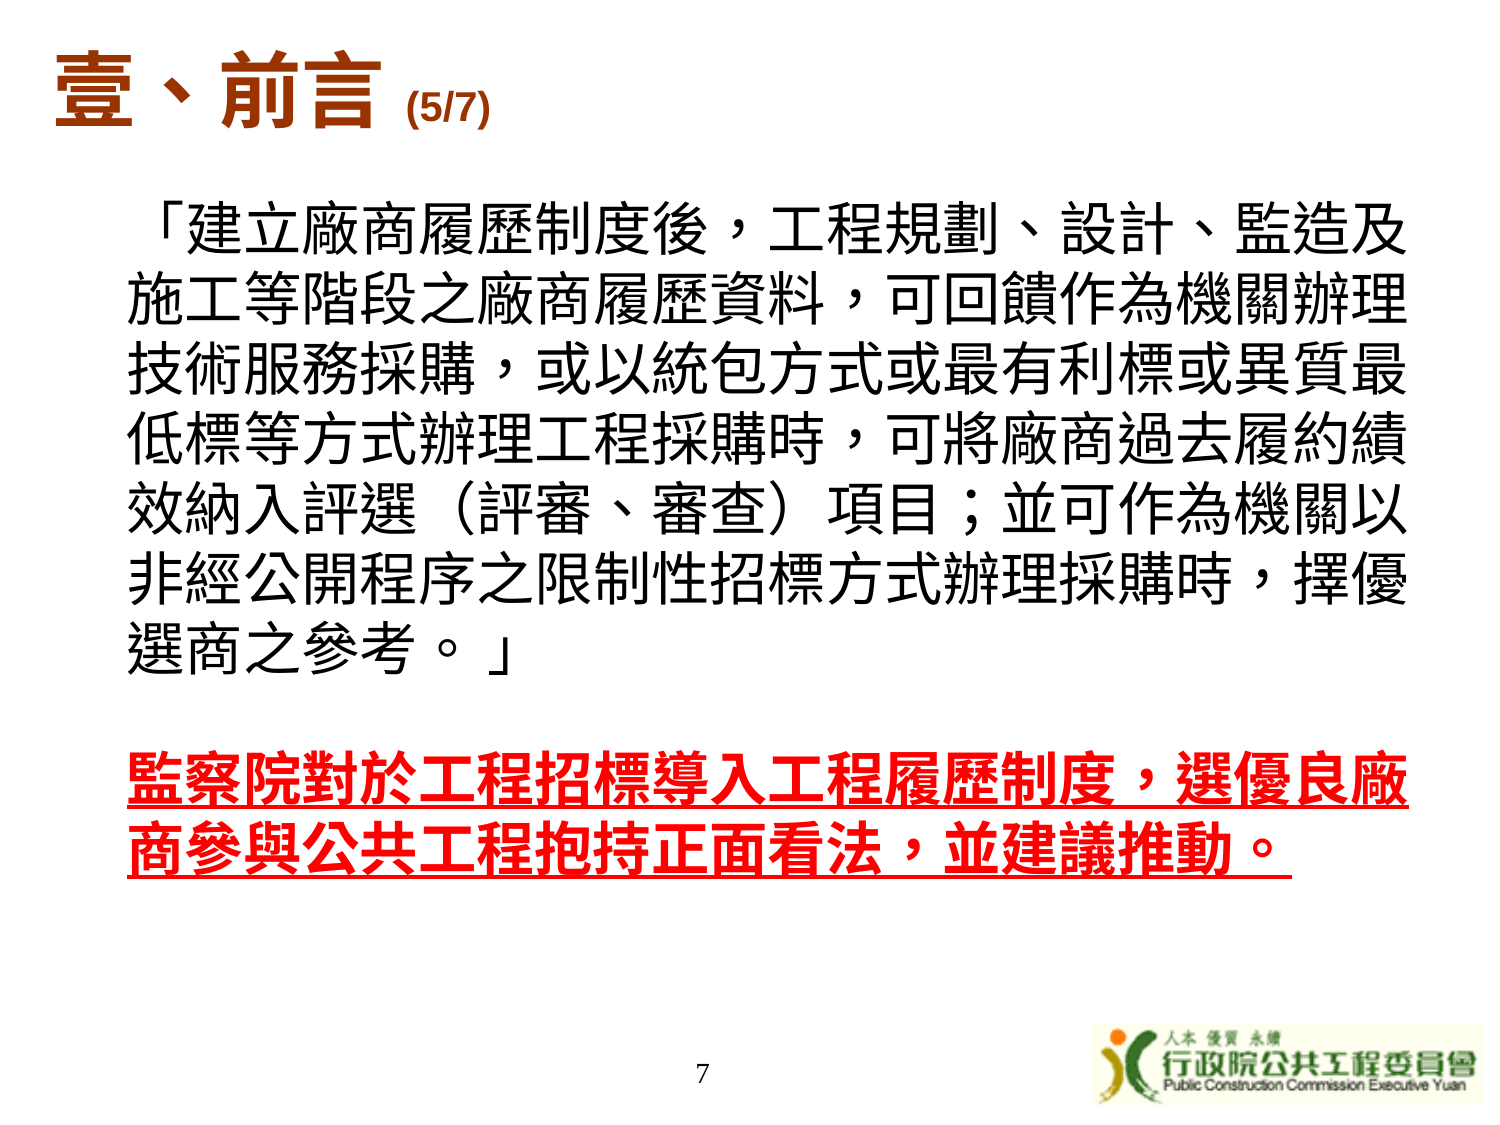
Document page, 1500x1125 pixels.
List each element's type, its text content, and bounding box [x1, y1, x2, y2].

text_box 「建立廠商履歷制度後，工程規劃、設計、監造及施工等階段之廠商履歷資料，可回饋作為機關辦理技術服務採購，或以統包方式或最有利標或異質最低標等方式辦理工程採購時，可將廠商過去履約績效納入評選（評審、審查）項目；並可作為機關以非經公開程序之限制性招標方式辦理採購時，擇優選商之參考。 」 監察院對於工程招標導入工程履歷制度，選優良廠商參與公共工程抱持正面看法，並建議推動。 [112, 184, 1424, 890]
text_box <編號> [643, 1046, 762, 1098]
title 壹、前言(5/7) [37, 25, 1461, 152]
picture [1092, 1023, 1483, 1106]
